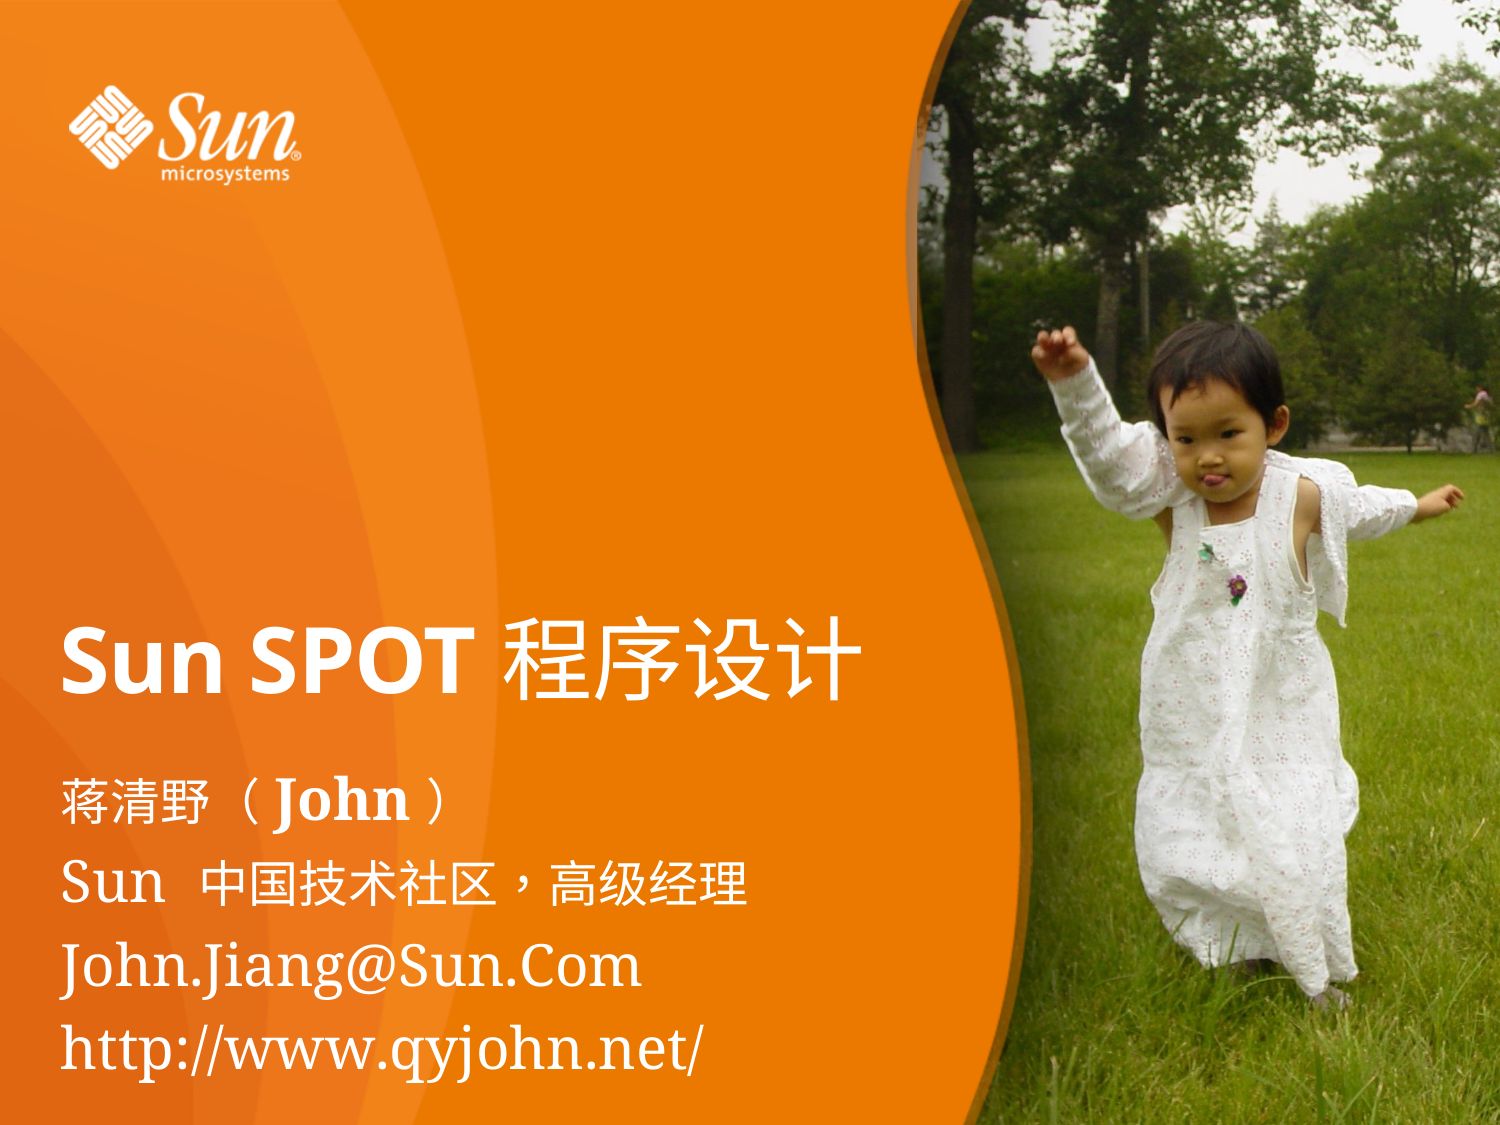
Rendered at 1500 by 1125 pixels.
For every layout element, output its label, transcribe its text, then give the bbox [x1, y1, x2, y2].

picture [0, 0, 1500, 1125]
list 蒋清野（John） Sun 中国技术社区，高级经理 John.Jiang@Sun.Com http://www.qyjohn.net/ [60, 766, 1051, 1049]
title Sun SPOT程序设计 [59, 470, 1034, 716]
